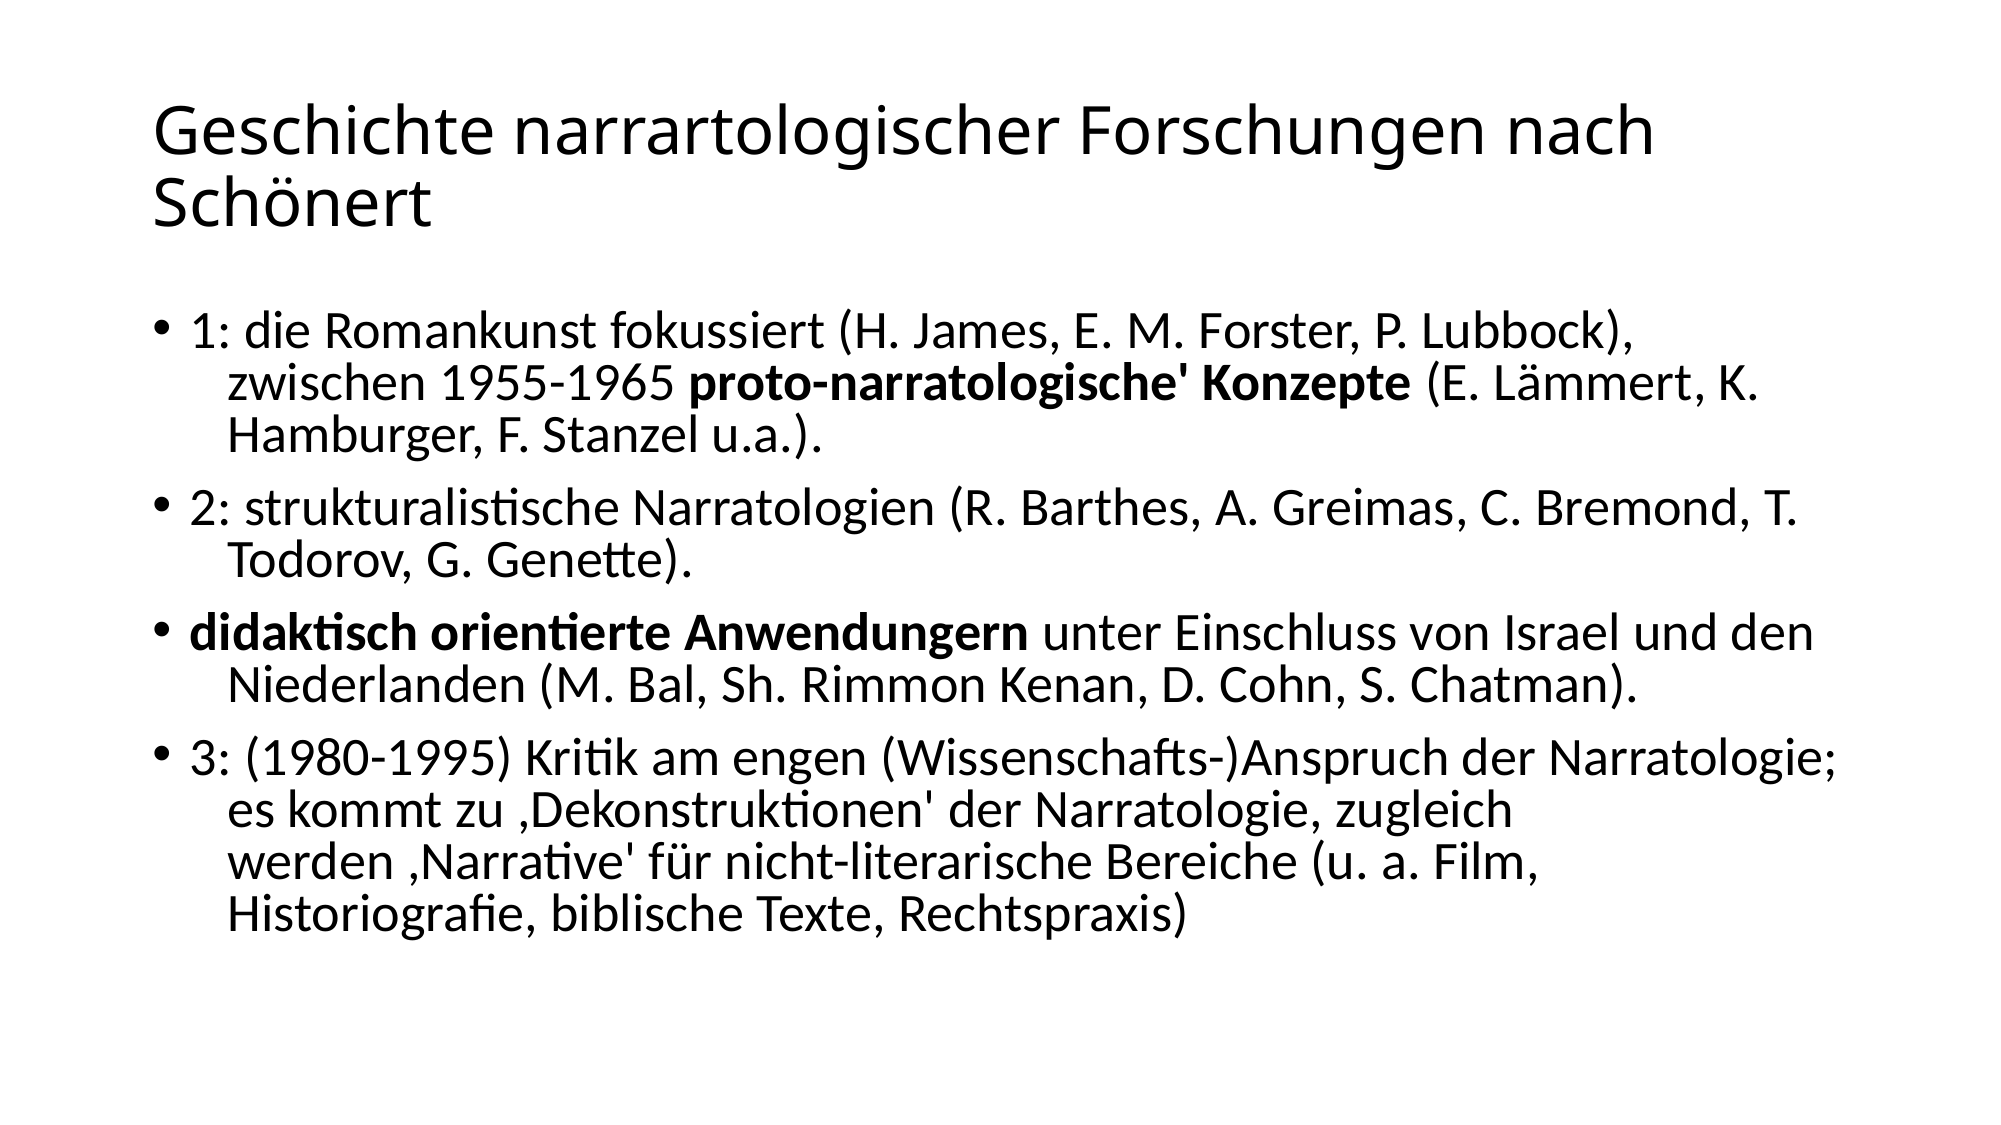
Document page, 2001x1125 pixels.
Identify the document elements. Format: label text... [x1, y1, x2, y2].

title Geschichte narrartologischer Forschungen nach Schönert [137, 59, 1863, 278]
list 1: die Romankunst fokussiert (H. James, E. M. Forster, P. Lubbock), zwischen 1955-1965 proto-narratologische' Konzepte (E. Lämmert, K. Hamburger, F. Stanzel u.a.). 2: strukturalistische Narratologien (R. Barthes, A. Greimas, C. Bremond, T. Todorov, G. Genette). didaktisch orientierte Anwendungern unter Einschluss von Israel und den Niederlanden (M. Bal, Sh. Rimmon Kenan, D. Cohn, S. Chatman). 3: (1980-1995) Kritik am engen (Wissenschafts-)Anspruch der Narratologie; es kommt zu ,Dekonstruktionen' der Narratologie, zugleich werden ,Narrative' für nicht-literarische Bereiche (u. a. Film, Historiografie, biblische Texte, Rechtspraxis) [137, 299, 1863, 1014]
